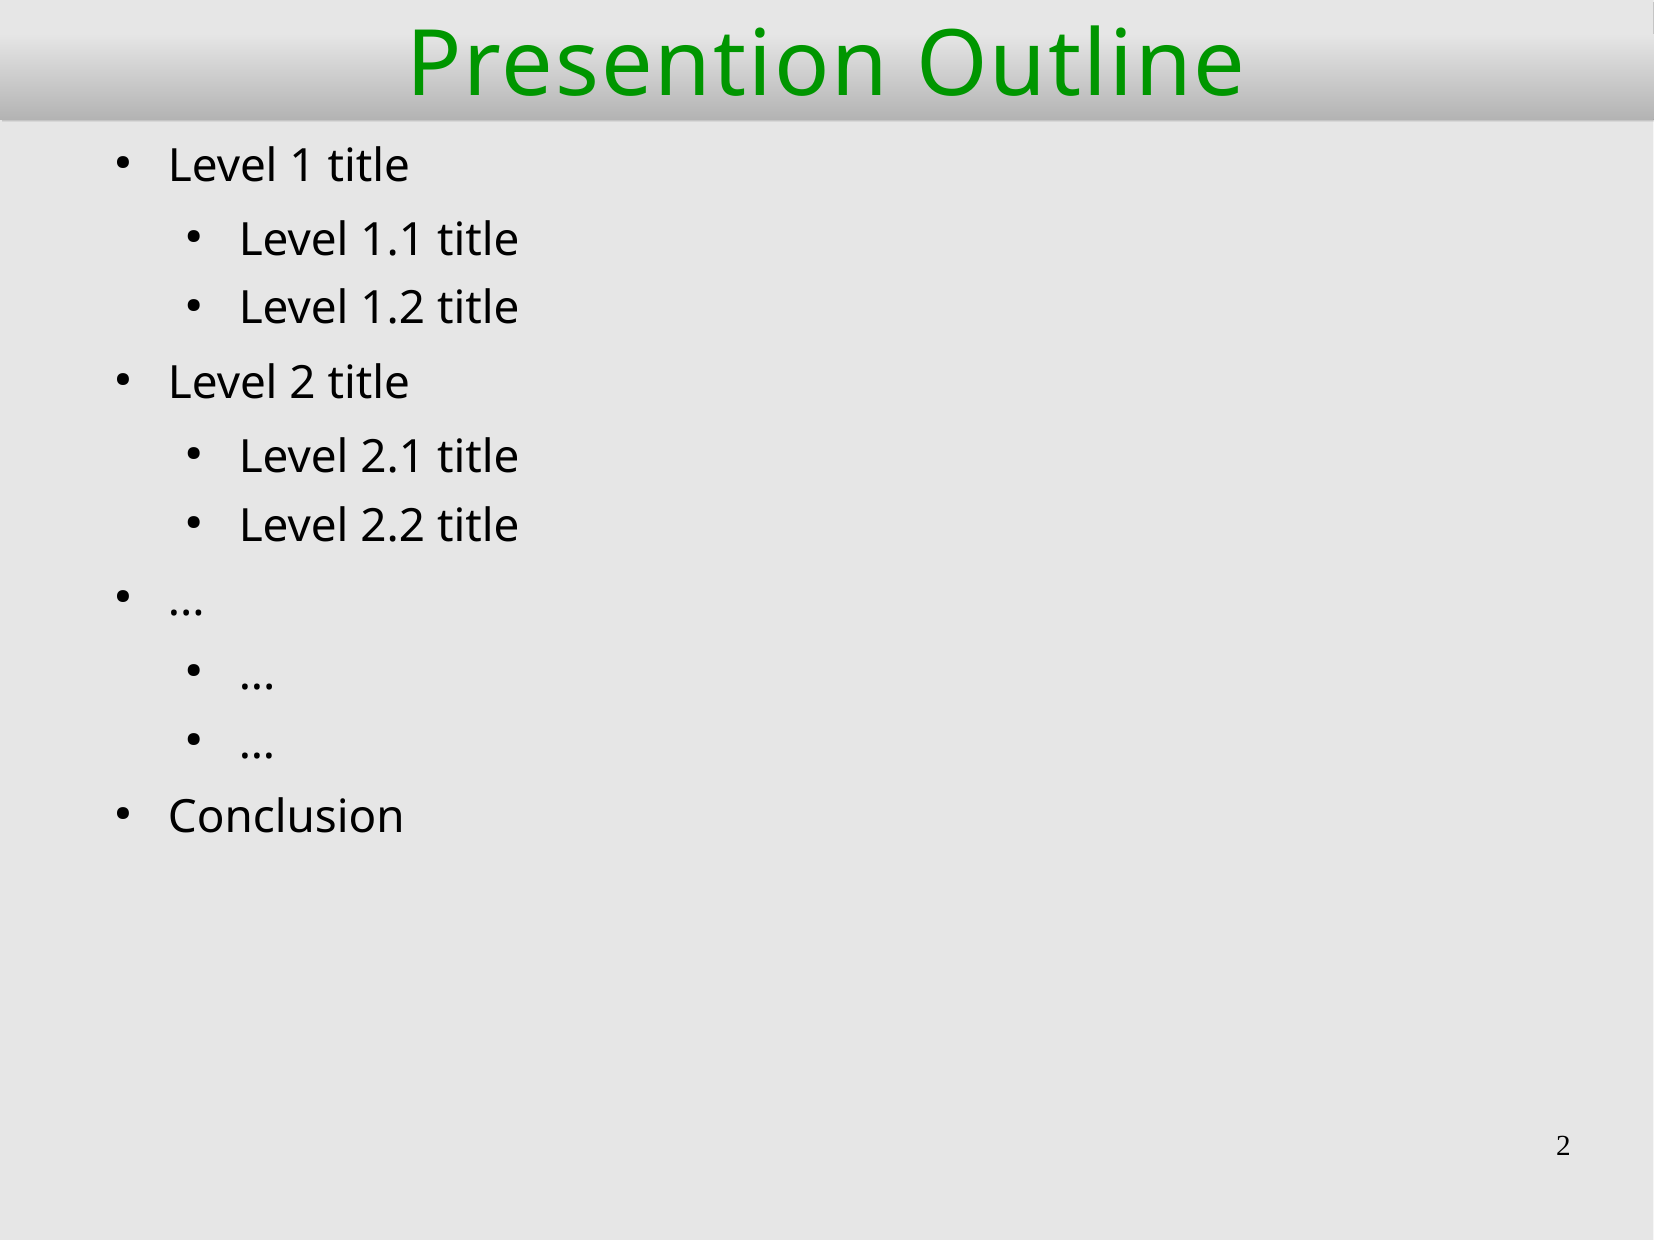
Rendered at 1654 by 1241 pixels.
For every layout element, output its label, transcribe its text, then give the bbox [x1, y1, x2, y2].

list Level 1 title Level 1.1 title Level 1.2 title Level 2 title Level 2.1 title Level 2.2 title ... ... … Conclusion [97, 132, 1624, 1218]
text_box Presention Outline [0, 0, 1654, 120]
